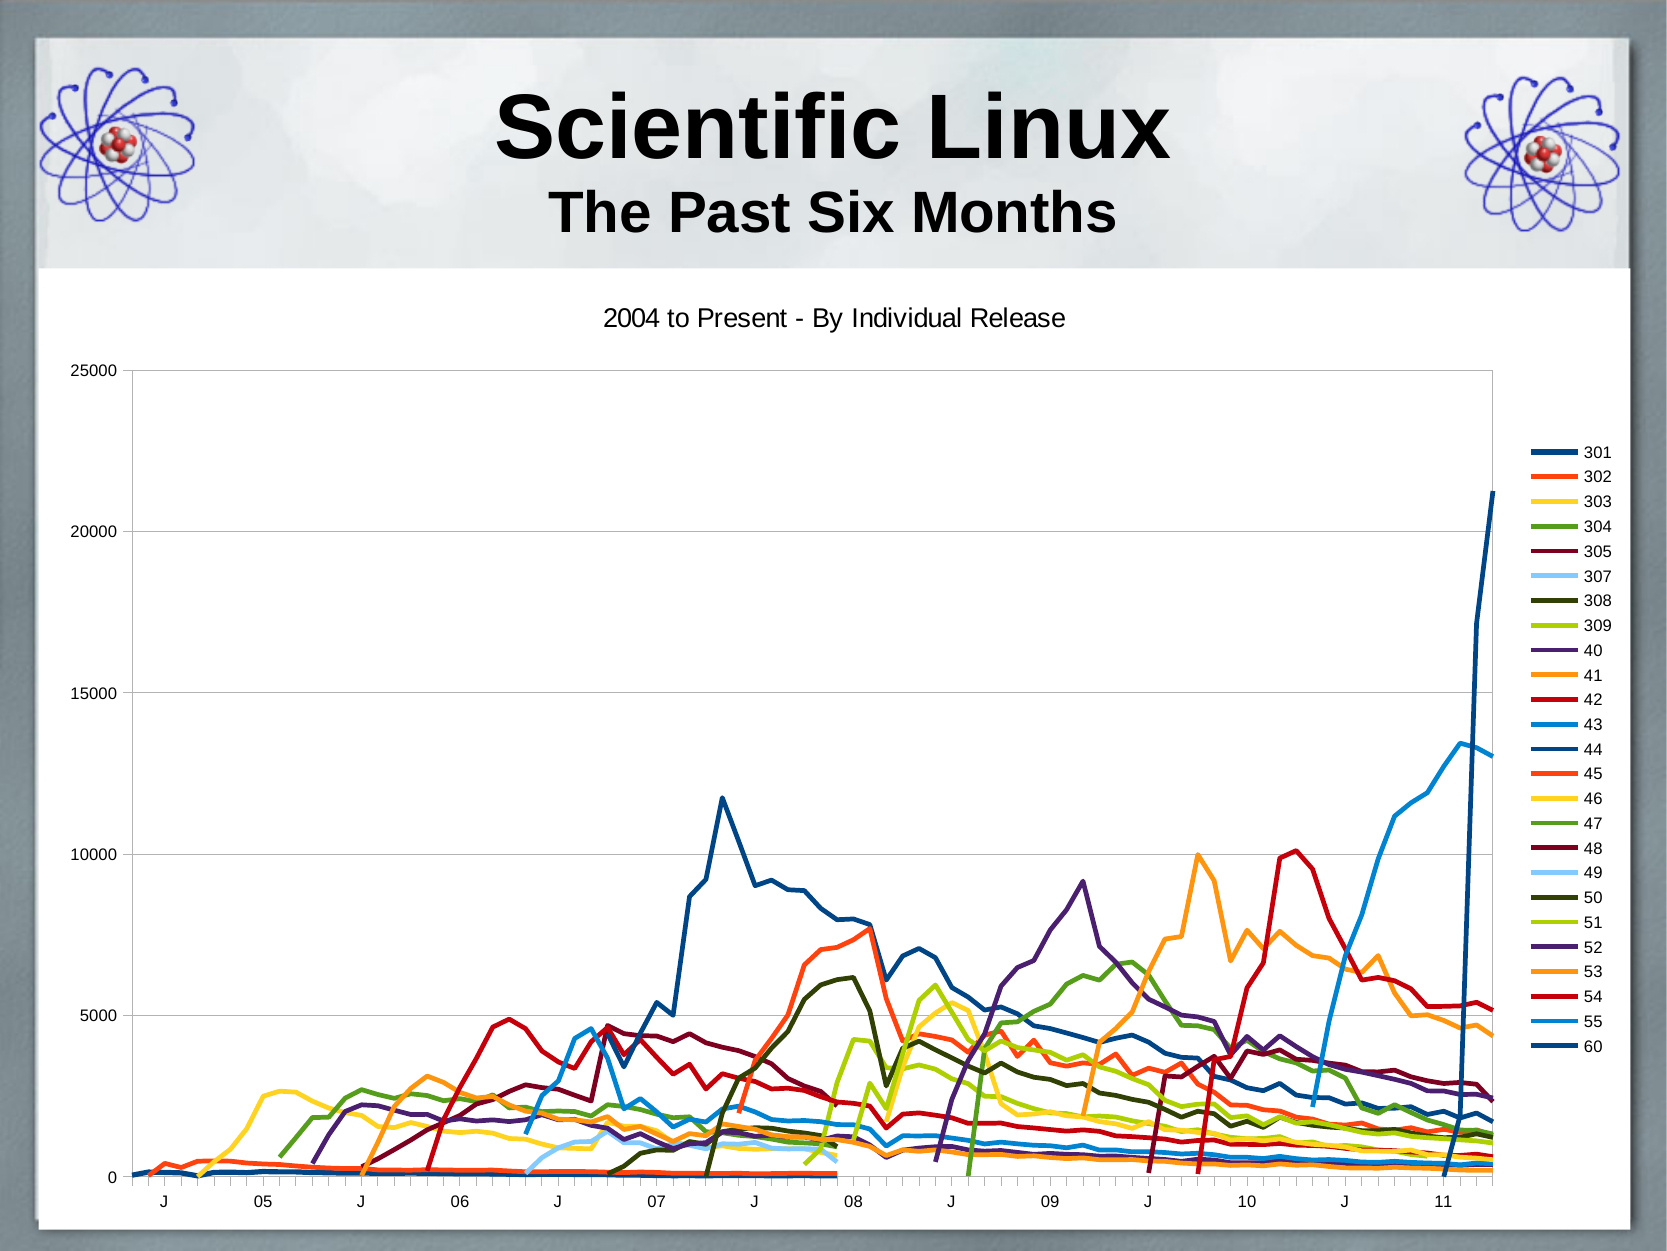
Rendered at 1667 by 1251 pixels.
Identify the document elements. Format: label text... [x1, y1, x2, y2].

chart [38, 268, 1631, 1230]
title Scientific Linux The Past Six Months [289, 75, 1378, 246]
picture [0, 0, 1667, 1251]
